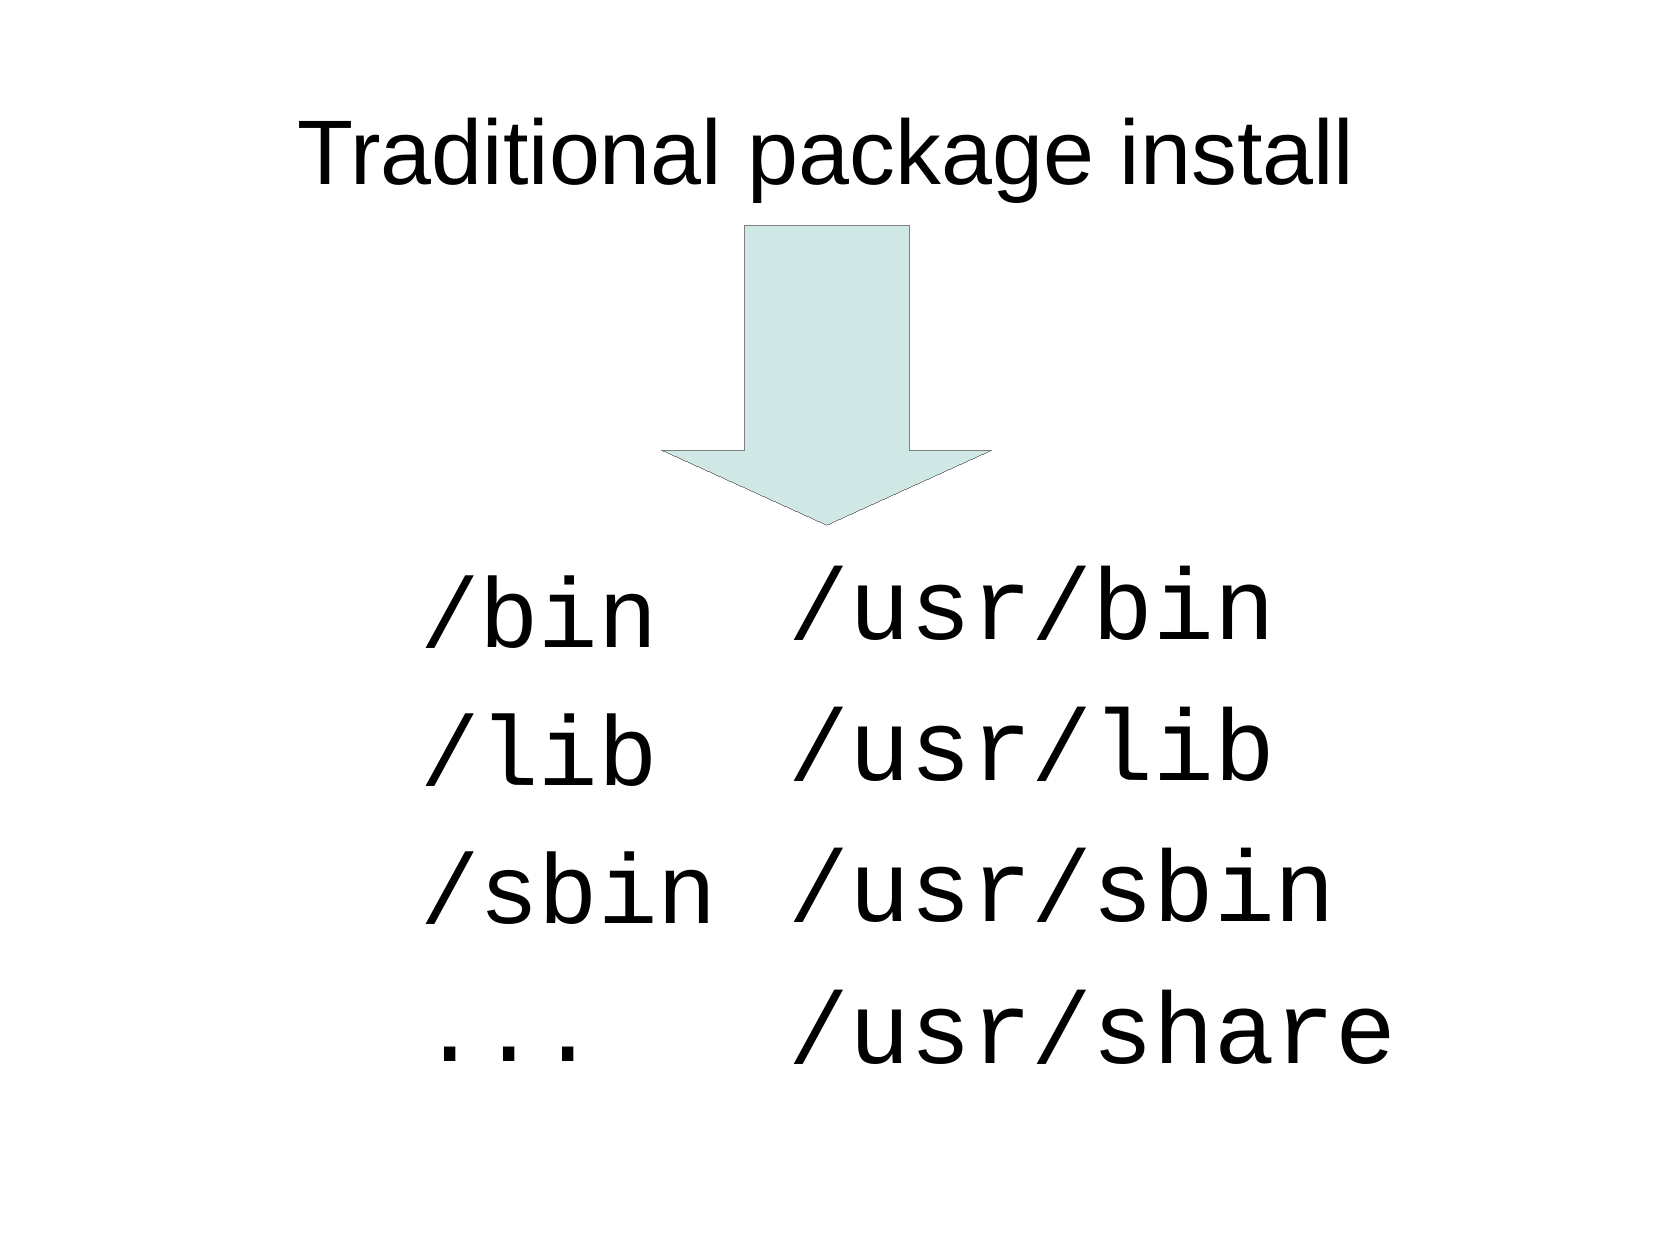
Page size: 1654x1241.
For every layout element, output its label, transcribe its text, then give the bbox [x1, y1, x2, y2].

title Traditional package install [82, 49, 1571, 257]
list /bin /lib /sbin ... [420, 564, 749, 1104]
text_box [661, 257, 992, 526]
list /usr/bin /usr/lib /usr/sbin /usr/share [788, 555, 1516, 1094]
